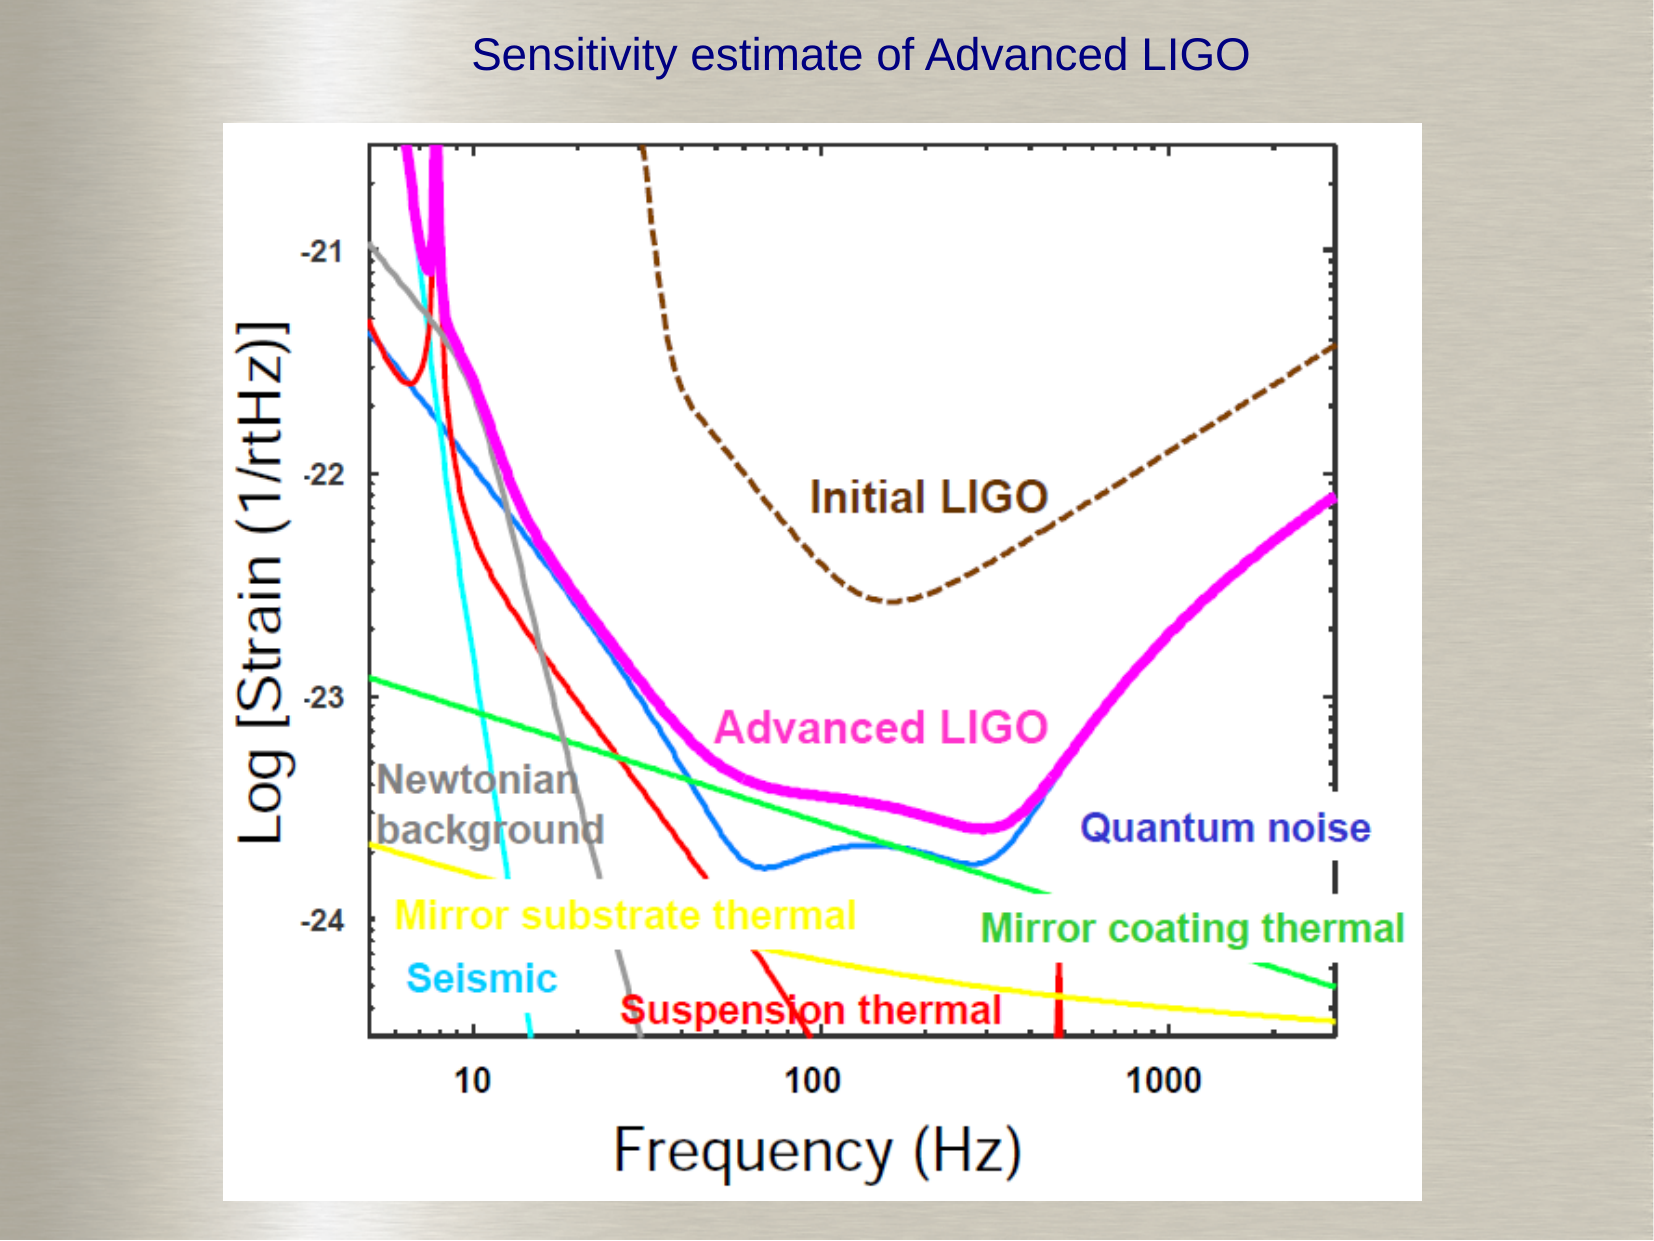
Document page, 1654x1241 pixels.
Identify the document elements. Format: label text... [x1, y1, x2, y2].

picture [0, 0, 1654, 1240]
text_box Sensitivity estimate of Advanced LIGO [456, 21, 1266, 88]
